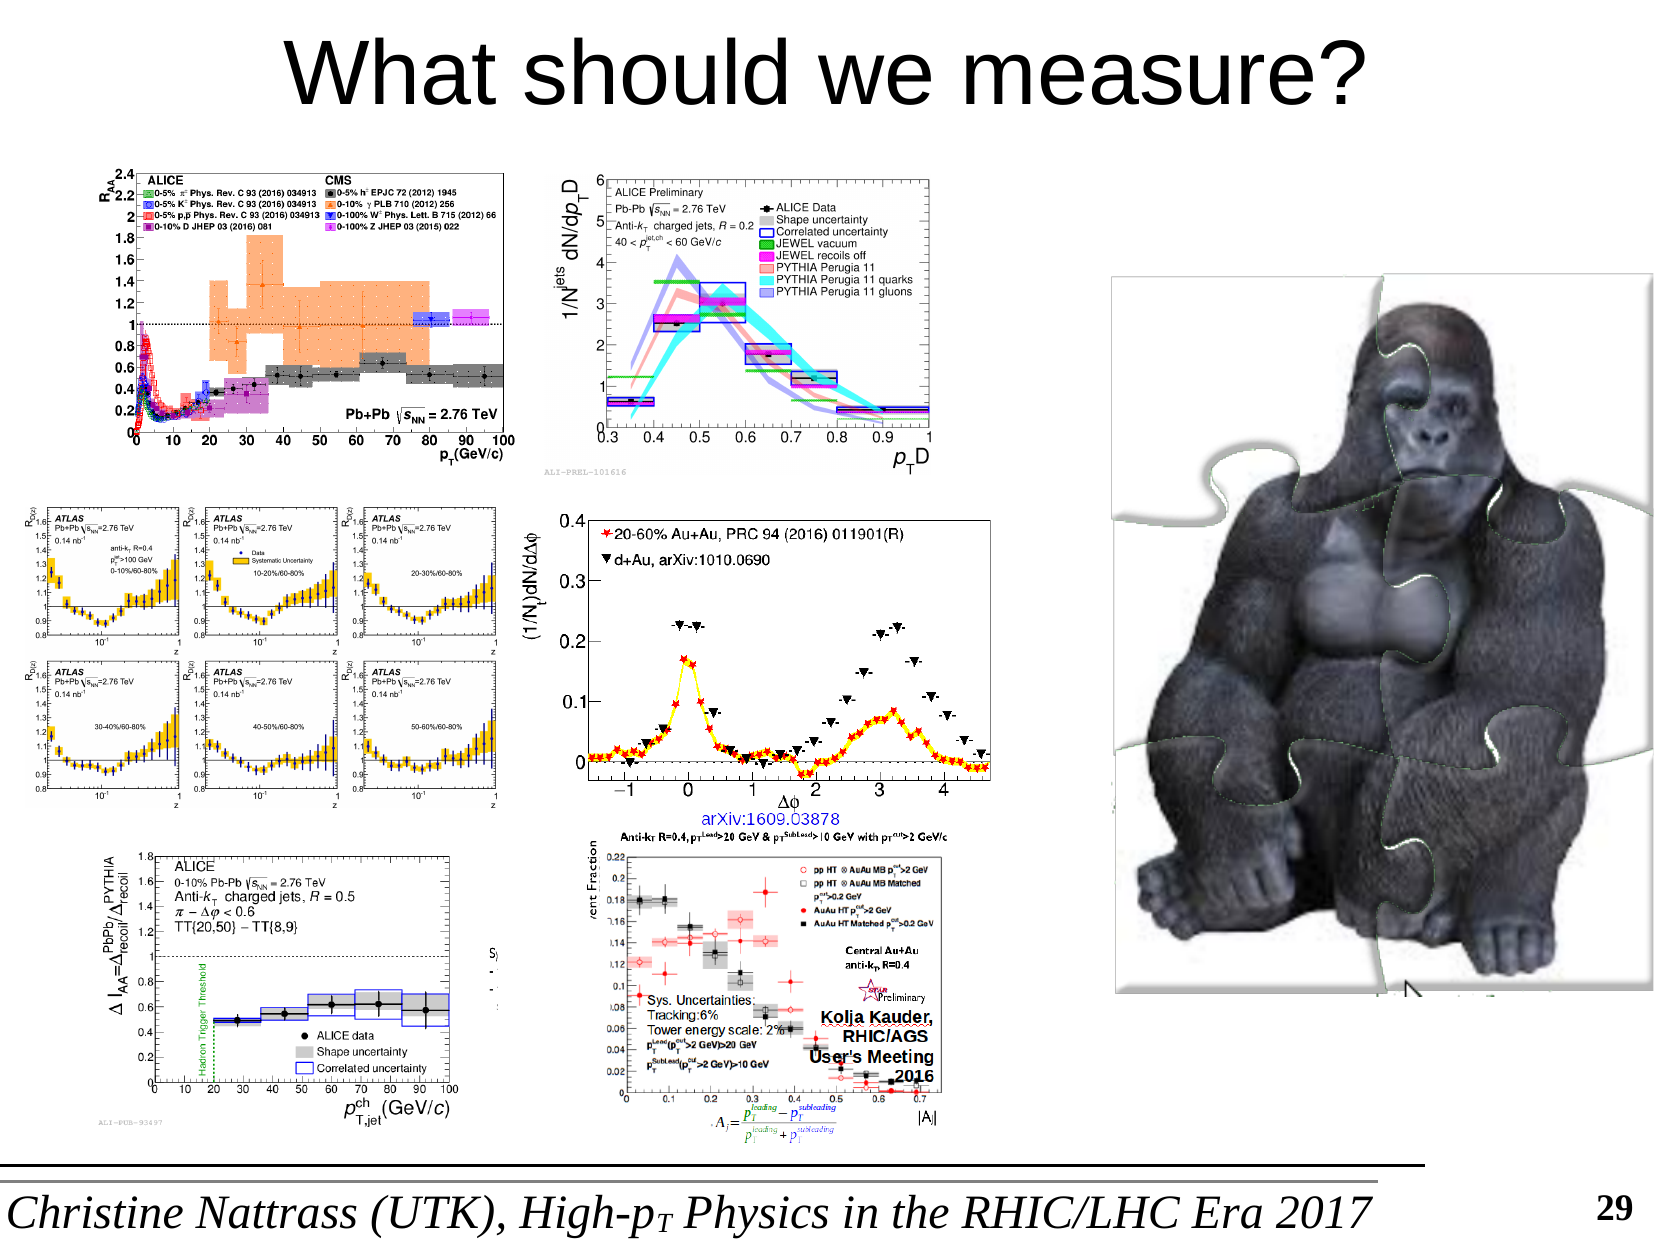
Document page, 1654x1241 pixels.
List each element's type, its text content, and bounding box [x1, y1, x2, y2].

picture [96, 826, 488, 1127]
picture [99, 167, 515, 468]
picture [544, 174, 931, 476]
picture [1110, 271, 1654, 997]
picture [25, 507, 995, 1144]
title What should we measure? [82, 13, 1571, 132]
